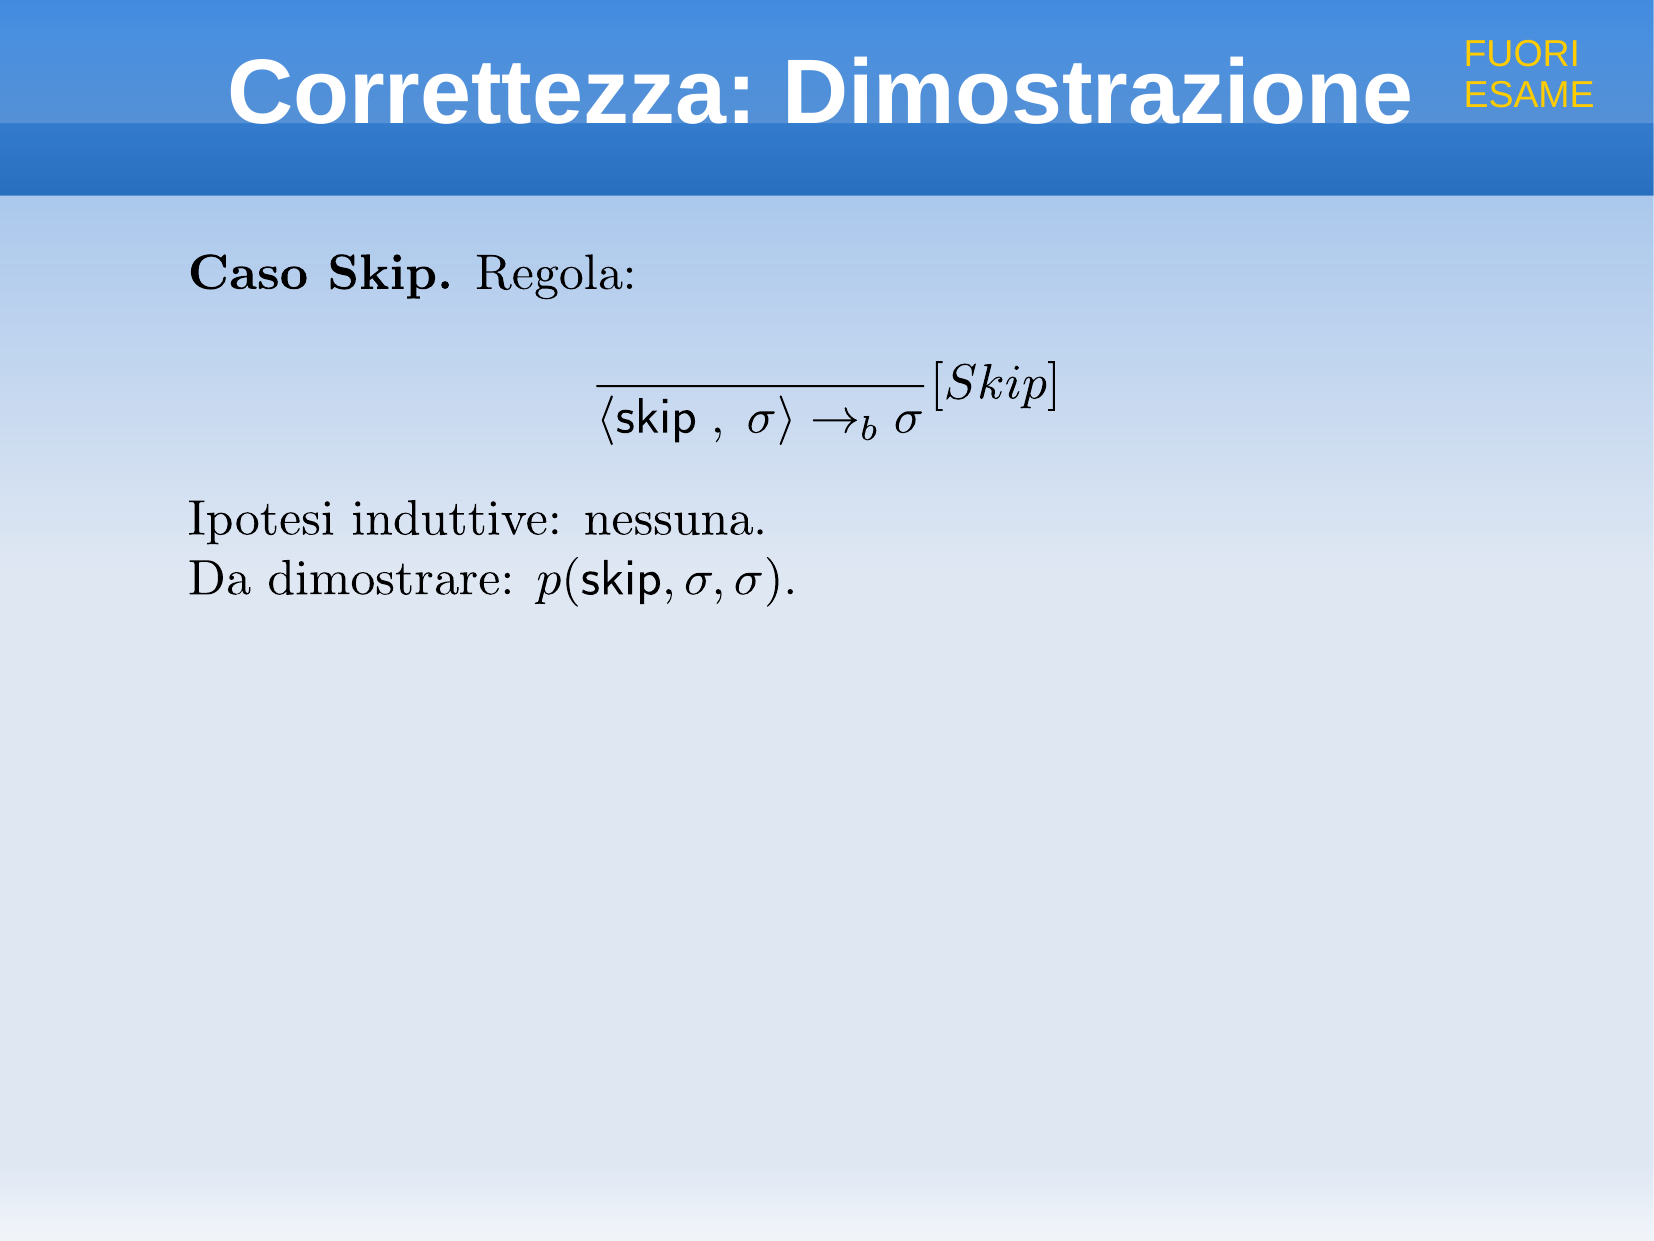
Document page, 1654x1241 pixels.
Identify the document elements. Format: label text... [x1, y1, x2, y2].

text_box FUORI ESAME [1448, 24, 1610, 124]
picture [0, 0, 1654, 1241]
text_box [187, 254, 1061, 607]
title Correttezza: Dimostrazione [76, 0, 1565, 188]
